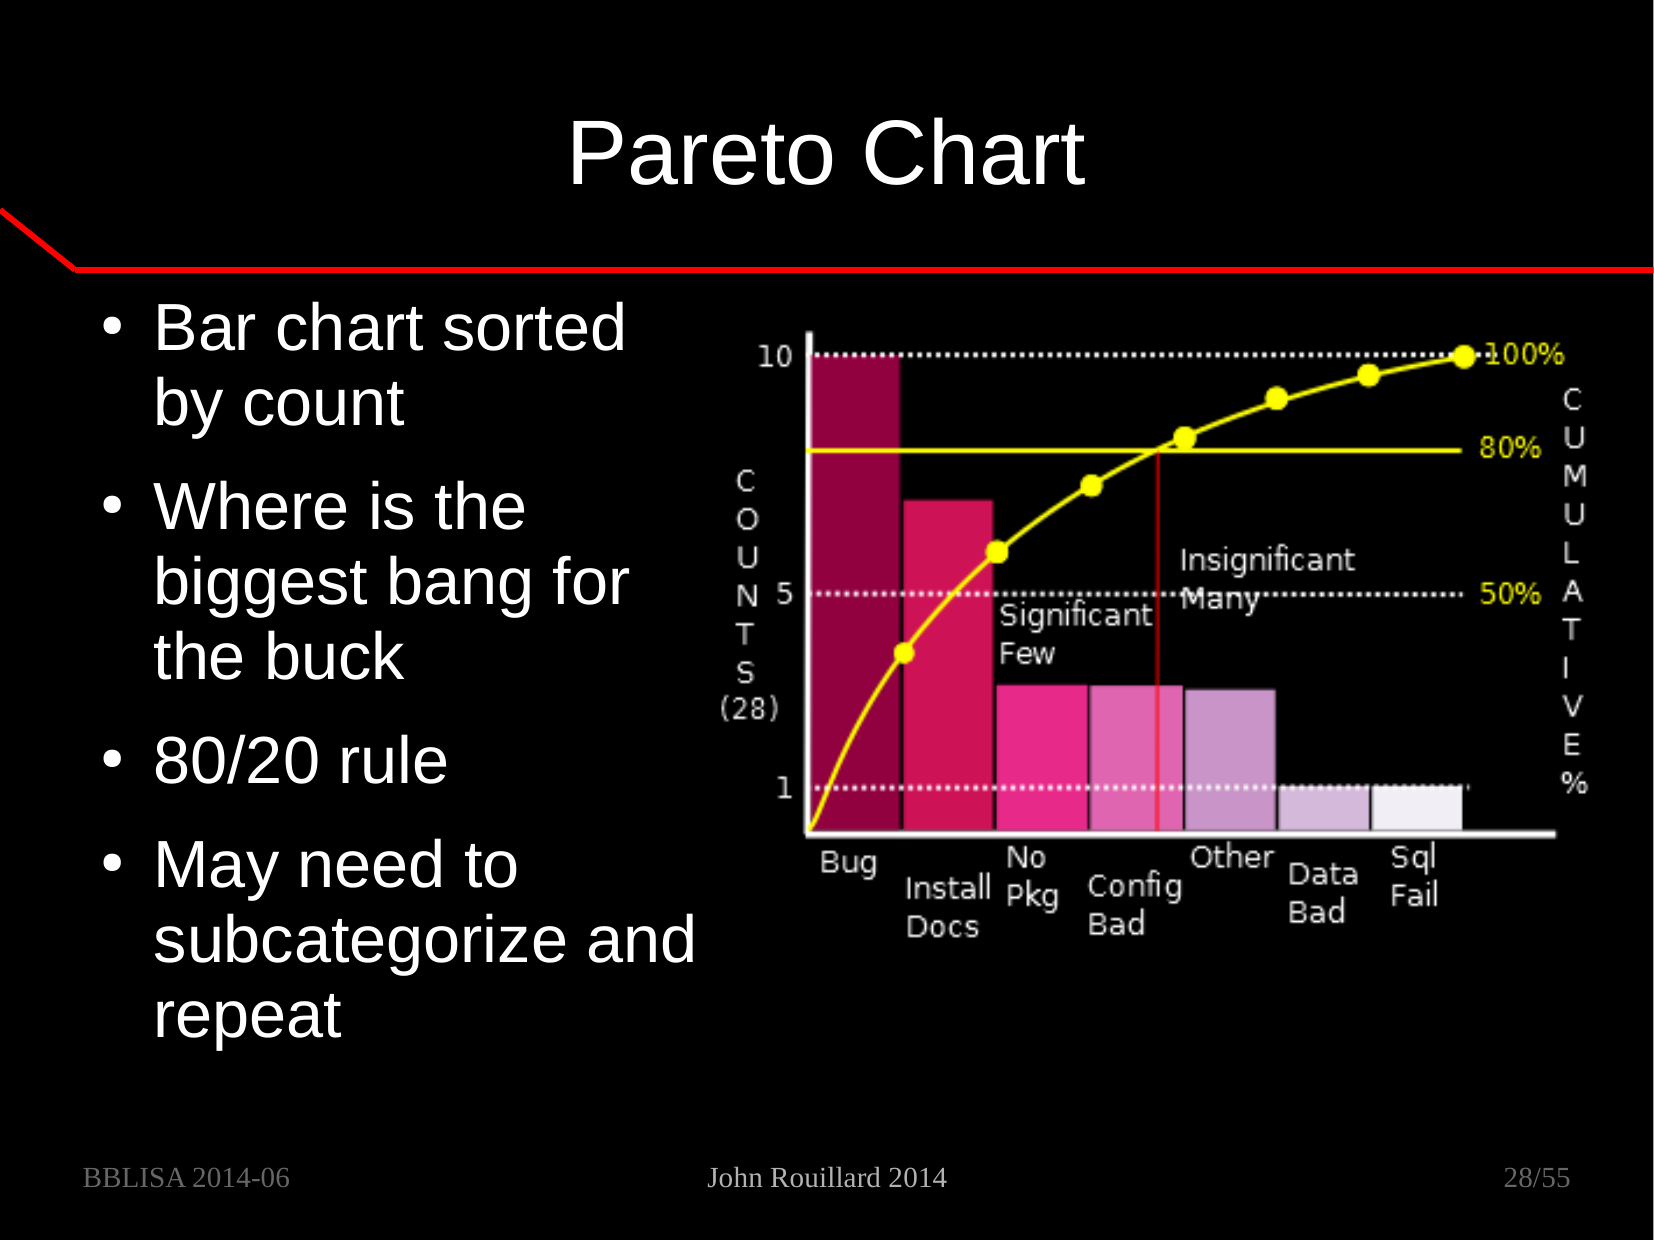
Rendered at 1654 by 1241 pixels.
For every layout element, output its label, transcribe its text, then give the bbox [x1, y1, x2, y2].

title Pareto Chart [82, 49, 1571, 257]
picture [720, 329, 1591, 946]
list Bar chart sorted by count Where is the biggest bang for the buck 80/20 rule May need to subcategorize and repeat [82, 290, 706, 1110]
